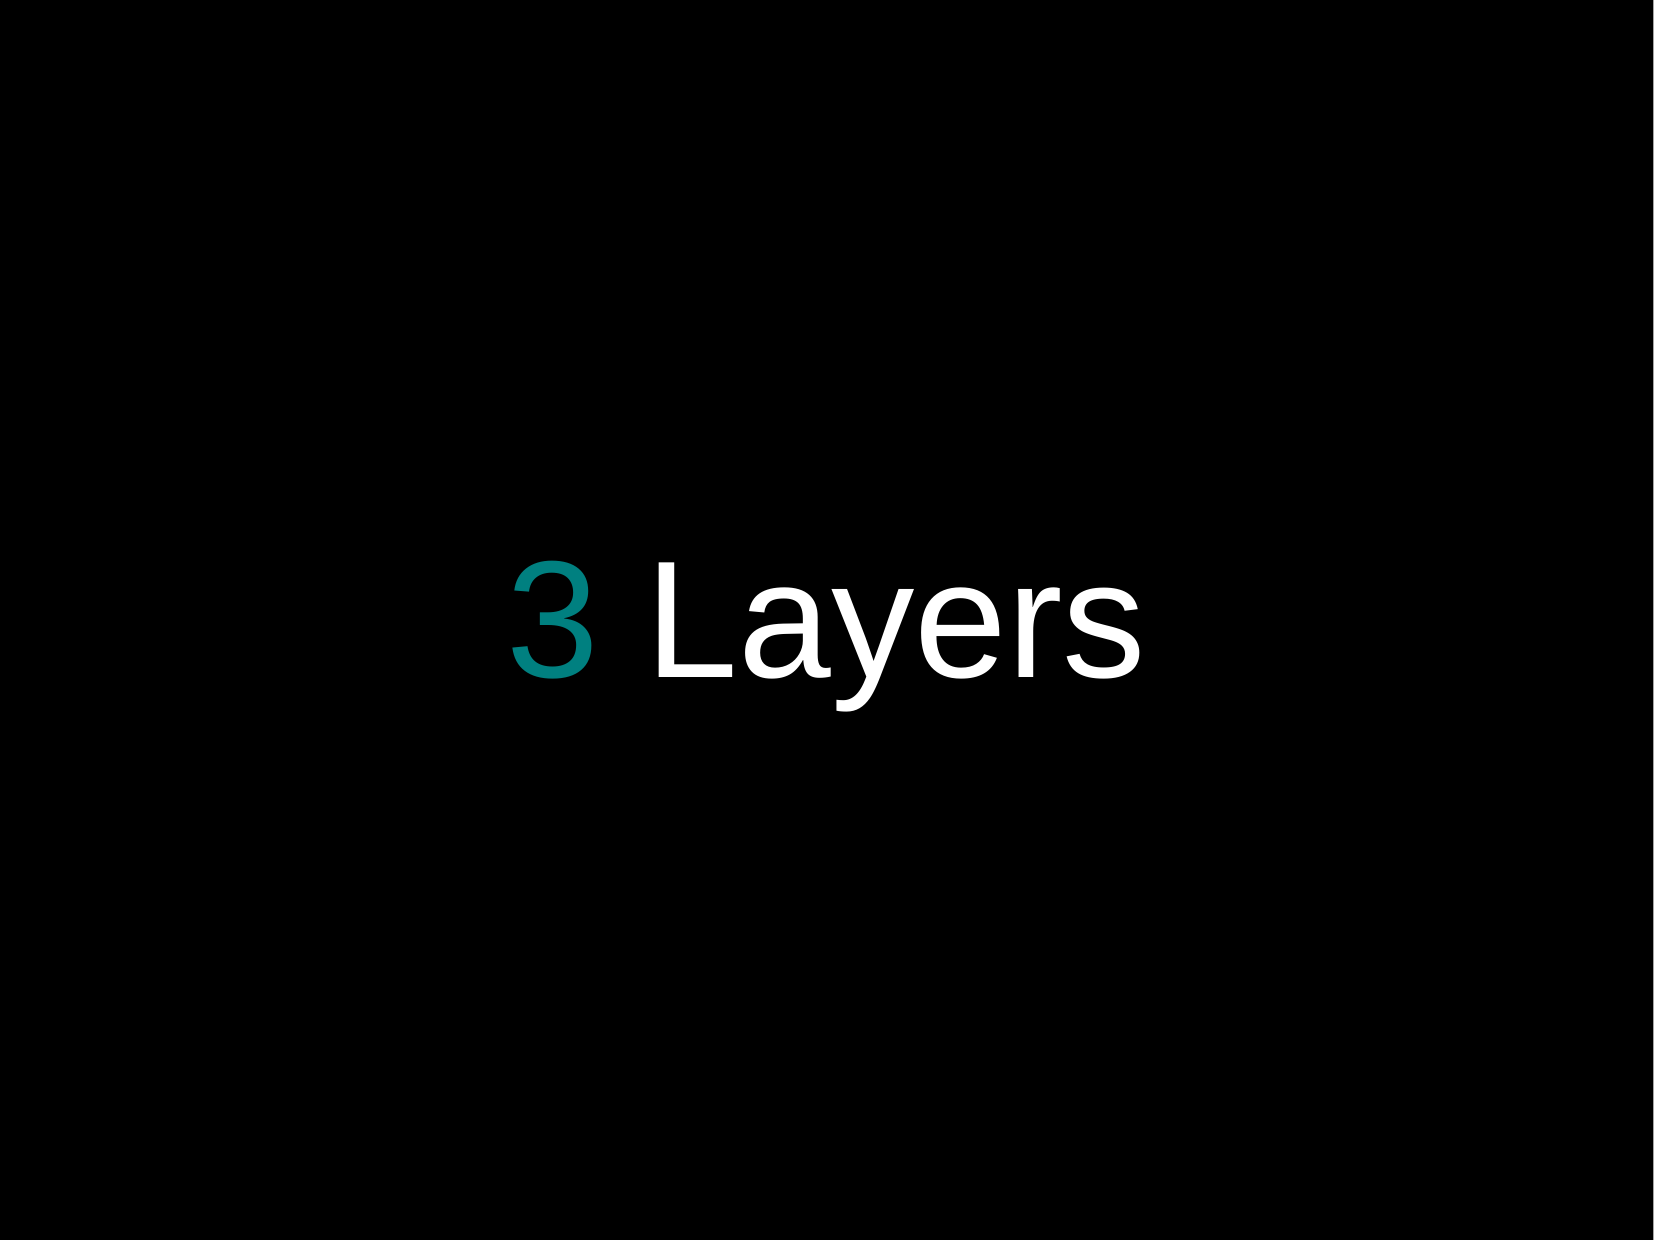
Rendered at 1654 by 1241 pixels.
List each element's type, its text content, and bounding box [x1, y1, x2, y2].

text_box 3 Layers [492, 519, 1162, 721]
